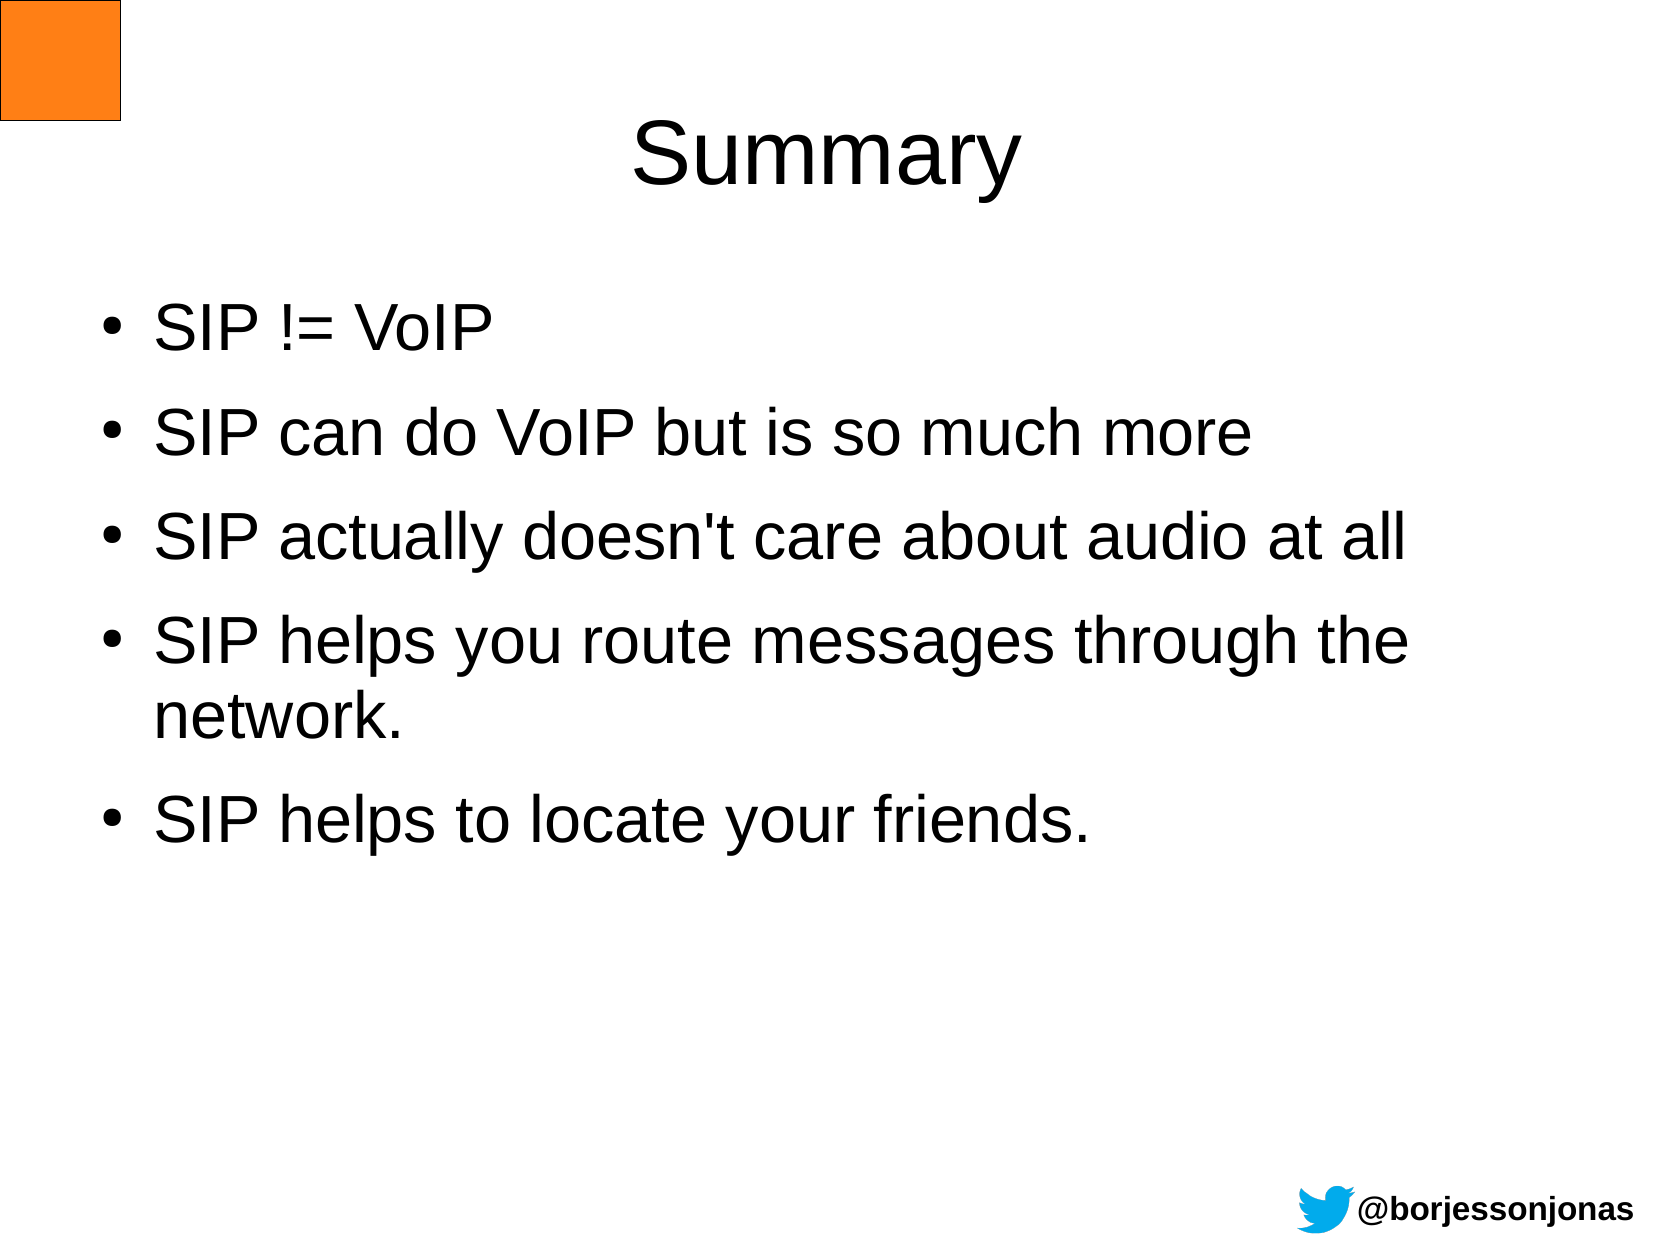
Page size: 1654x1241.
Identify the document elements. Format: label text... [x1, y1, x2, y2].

picture [1277, 1160, 1375, 1241]
title Summary [82, 49, 1571, 257]
list SIP != VoIP SIP can do VoIP but is so much more SIP actually doesn't care about audio at all SIP helps you route messages through the network. SIP helps to locate your friends. [82, 290, 1571, 1109]
